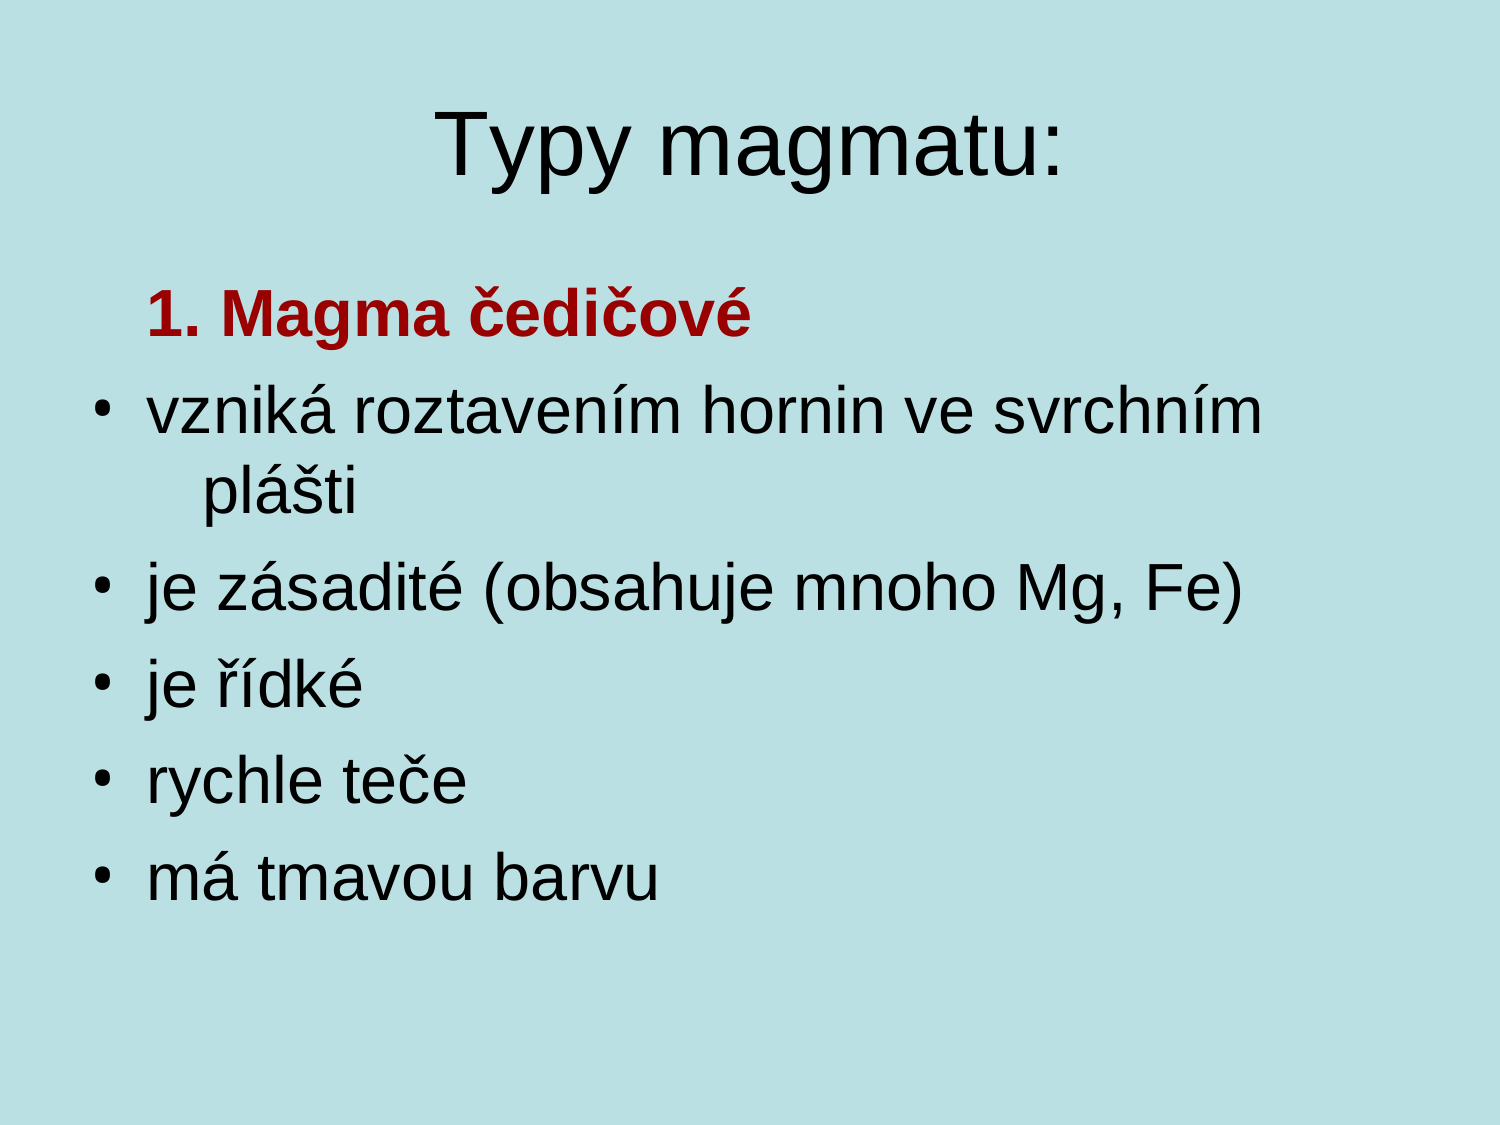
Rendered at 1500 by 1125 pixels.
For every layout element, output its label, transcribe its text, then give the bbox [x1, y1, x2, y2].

list 1. Magma čedičové vzniká roztavením hornin ve svrchním plášti je zásadité (obsahuje mnoho Mg, Fe) je řídké rychle teče má tmavou barvu [75, 262, 1426, 1005]
title Typy magmatu: [75, 45, 1426, 233]
